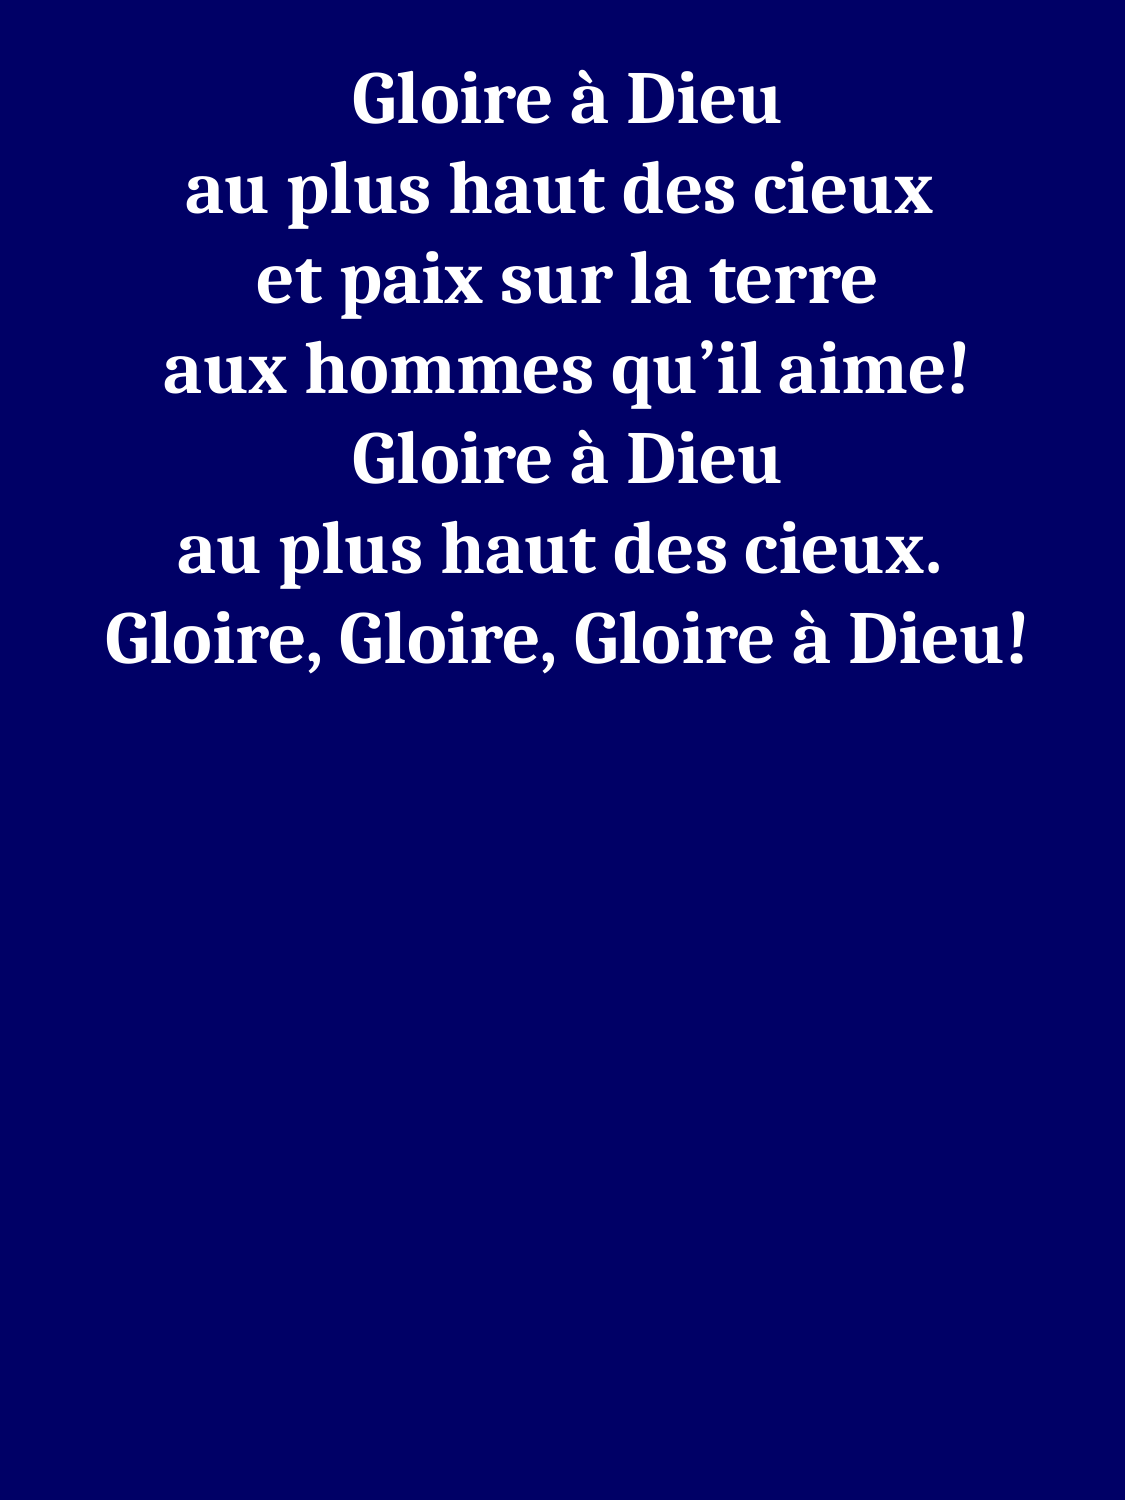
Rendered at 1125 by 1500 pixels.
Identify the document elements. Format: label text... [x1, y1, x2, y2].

text_box Gloire à Dieu au plus haut des cieux et paix sur la terre aux hommes qu’il aime! Gloire à Dieu au plus haut des cieux. Gloire, Gloire, Gloire à Dieu! [0, 41, 1125, 1405]
